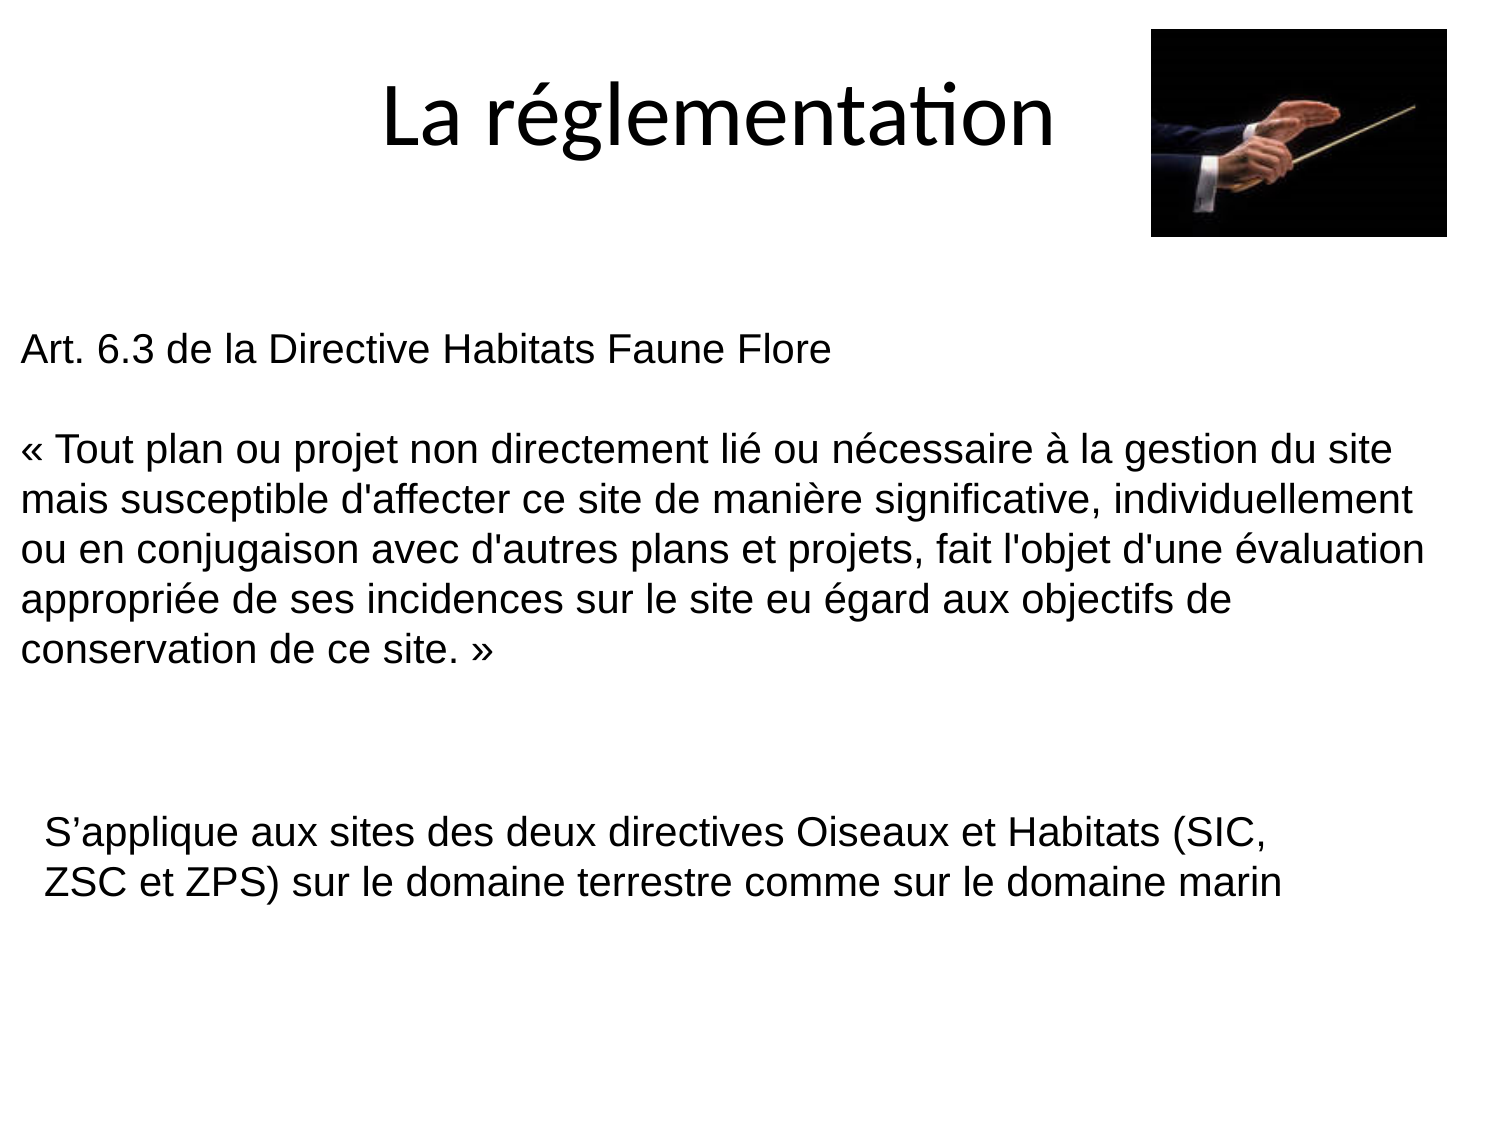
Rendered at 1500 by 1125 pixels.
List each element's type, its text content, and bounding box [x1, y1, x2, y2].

picture [1400, 29, 1447, 237]
text_box S’applique aux sites des deux directives Oiseaux et Habitats (SIC, ZSC et ZPS) sur le domaine terrestre comme sur le domaine marin [29, 797, 1329, 912]
text_box Art. 6.3 de la Directive Habitats Faune Flore « Tout plan ou projet non directement lié ou nécessaire à la gestion du site mais susceptible d'affecter ce site de manière significative, individuellement ou en conjugaison avec d'autres plans et projets, fait l'objet d'une évaluation appropriée de ses incidences sur le site eu égard aux objectifs de conservation de ce site. » [5, 314, 1477, 679]
text_box La réglementation [51, 21, 1400, 257]
